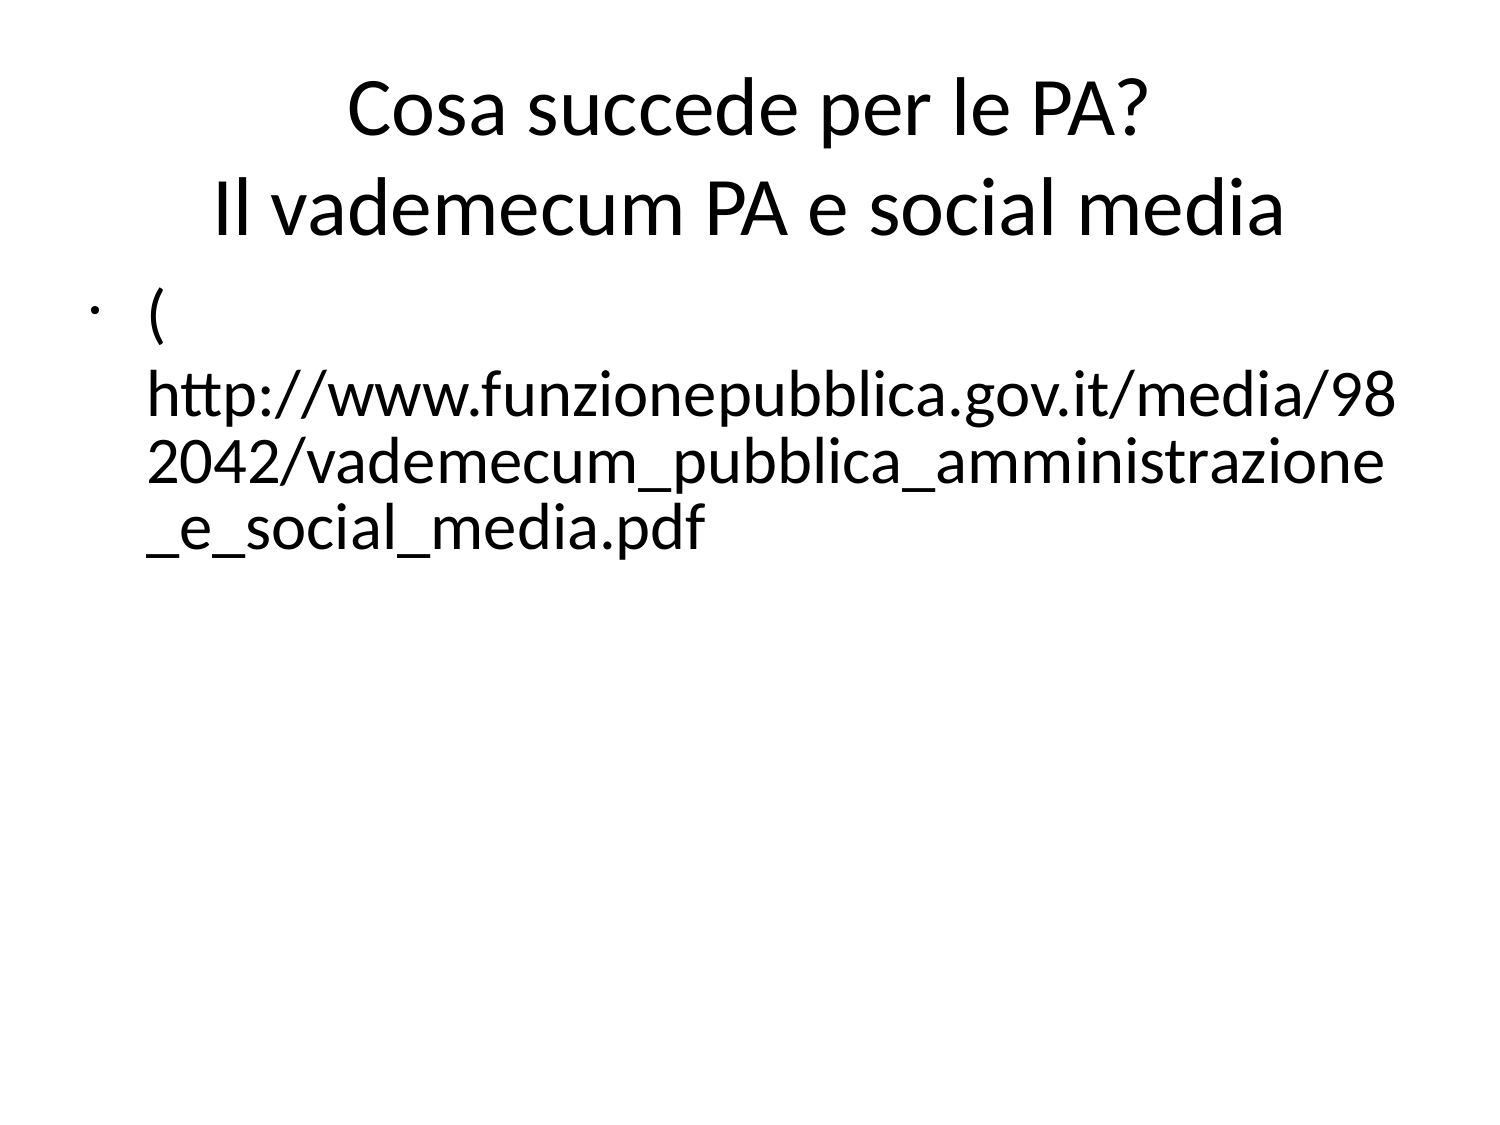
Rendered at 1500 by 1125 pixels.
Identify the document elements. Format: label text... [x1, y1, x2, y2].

title Cosa succede per le PA? Il vademecum PA e social media [75, 45, 1425, 233]
list (http://www.funzionepubblica.gov.it/media/982042/vademecum_pubblica_amministrazione_e_social_media.pdf [75, 262, 1425, 1005]
